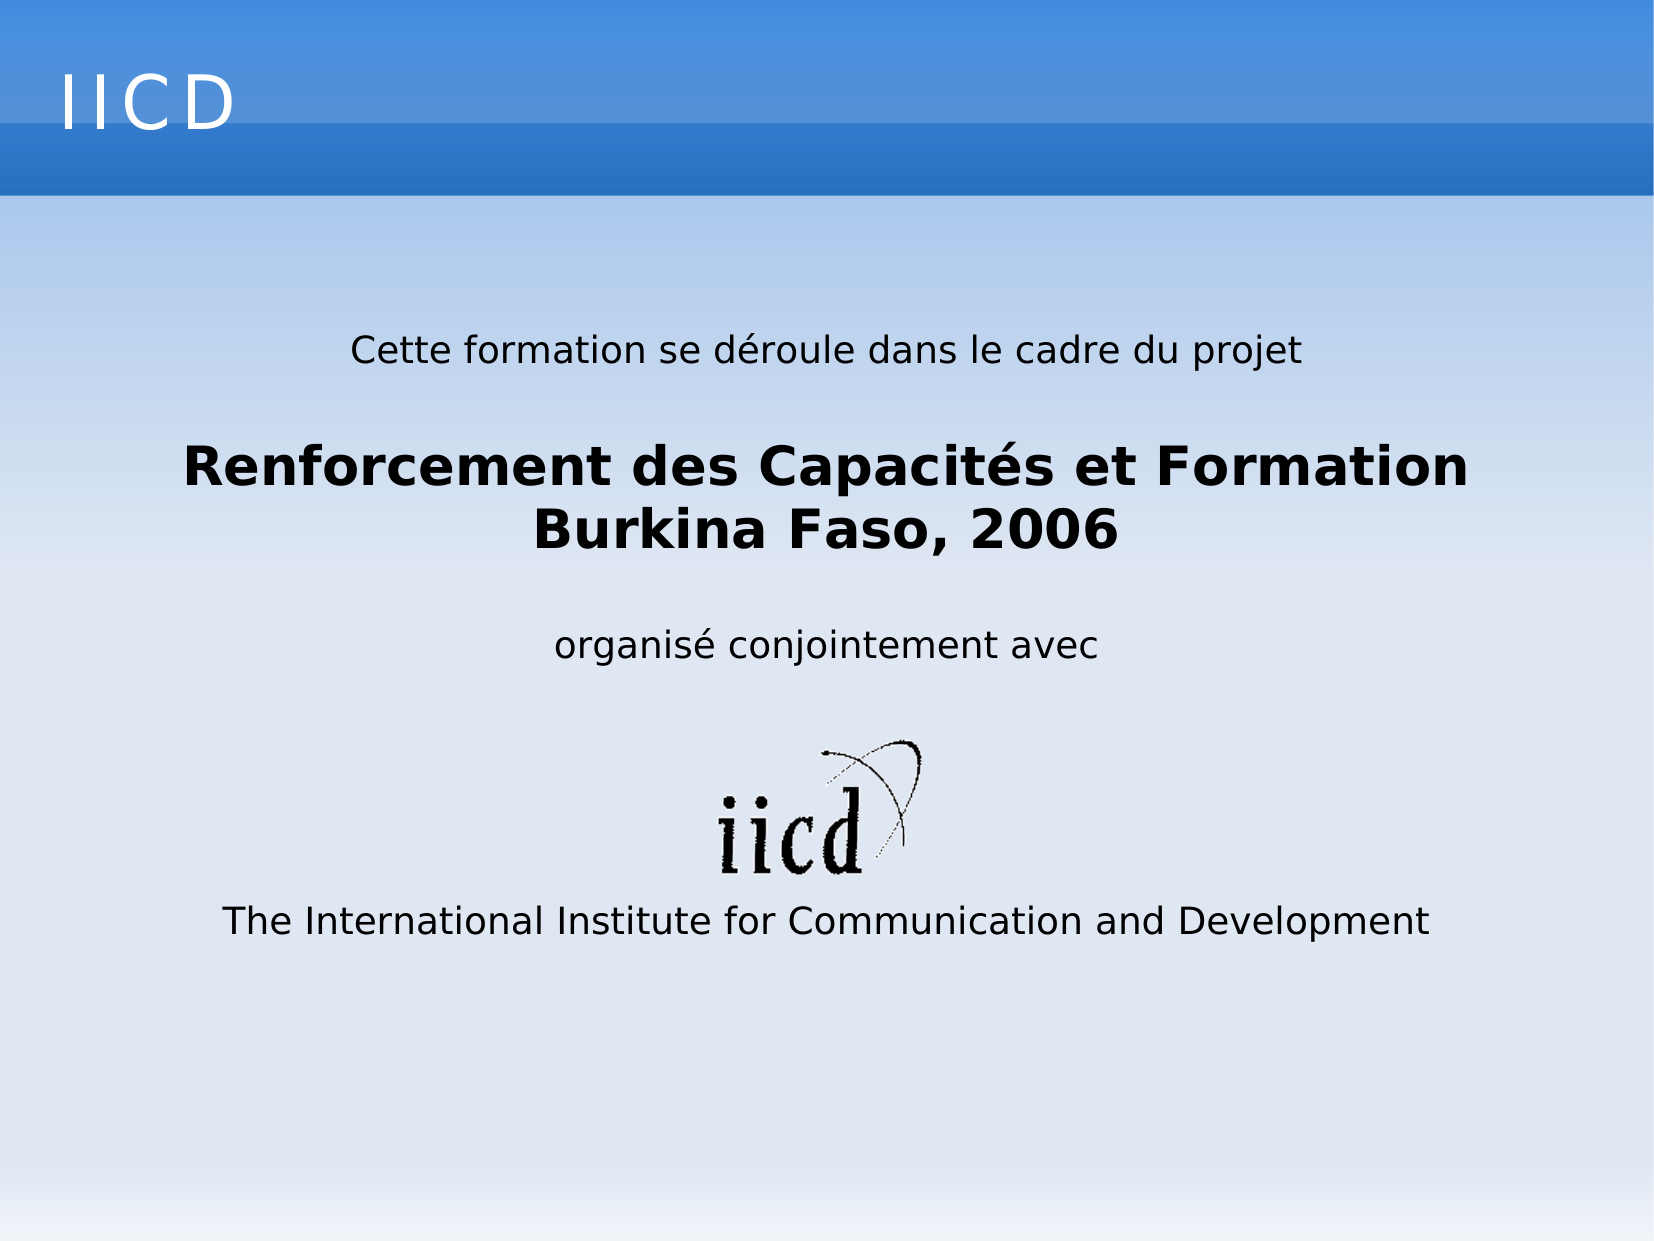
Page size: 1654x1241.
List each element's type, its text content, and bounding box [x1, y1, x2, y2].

title IICD [59, 29, 1270, 178]
picture [0, 0, 1654, 1241]
subtitle Cette formation se déroule dans le cadre du projet Renforcement des Capacités et Formation Burkina Faso, 2006 organisé conjointement avec The International Institute for Communication and Development [82, 297, 1571, 975]
